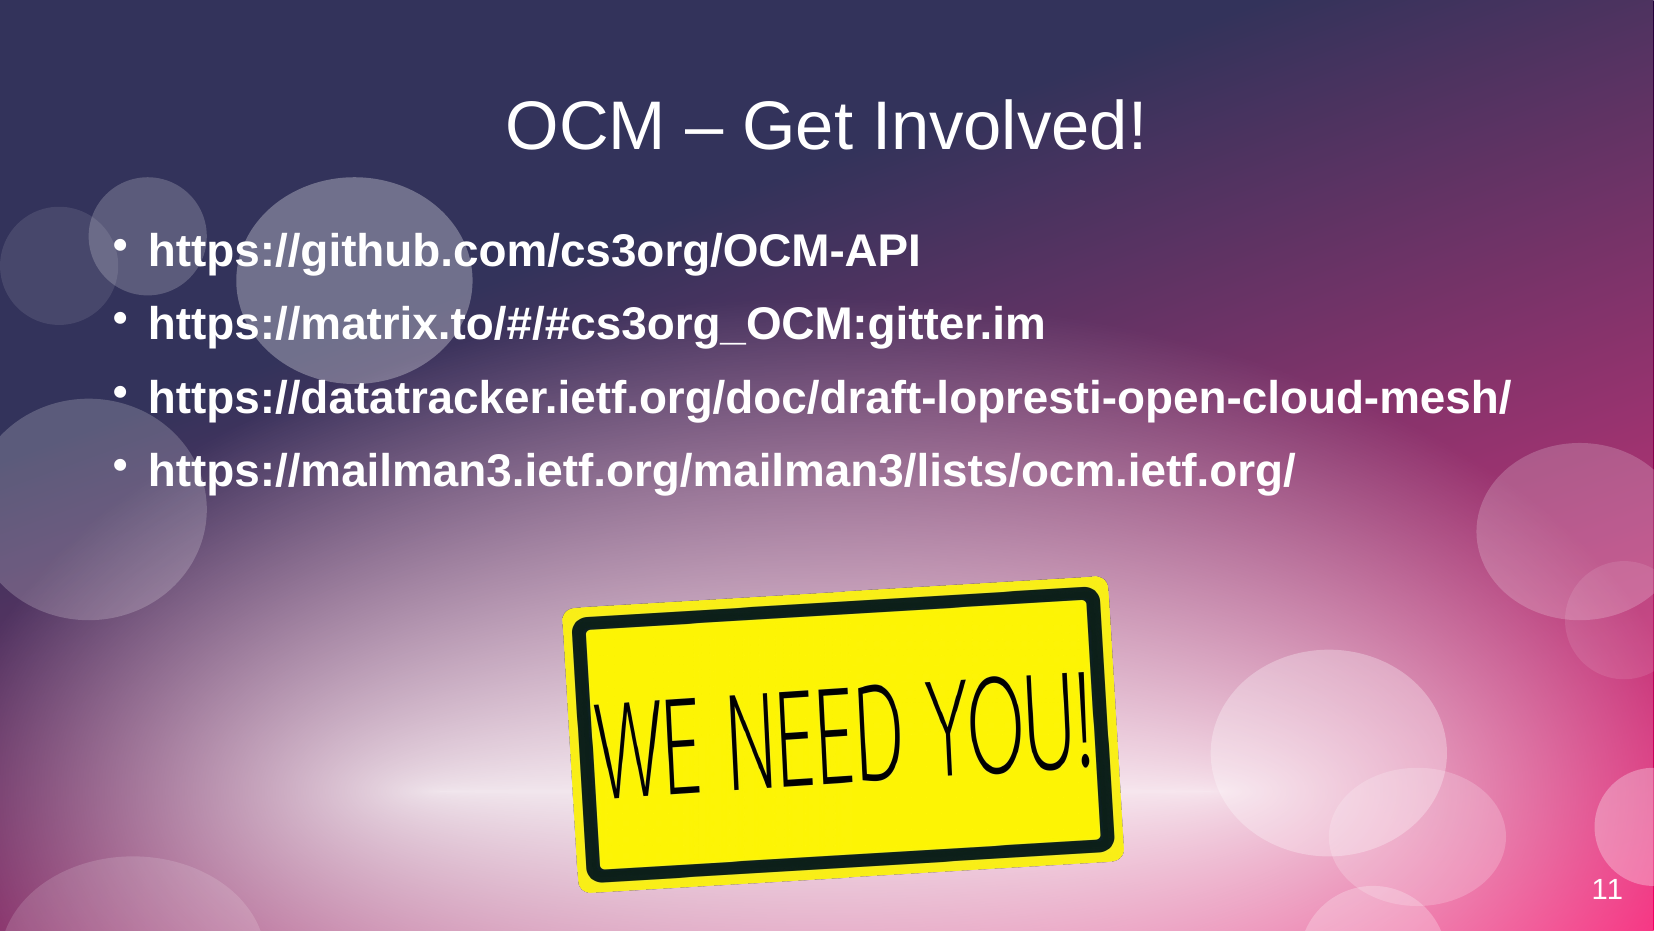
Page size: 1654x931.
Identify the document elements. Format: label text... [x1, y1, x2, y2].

title OCM – Get Involved! [88, 44, 1565, 207]
picture [562, 816, 1124, 893]
list https://github.com/cs3org/OCM-API https://matrix.to/#/#cs3org_OCM:gitter.im https://datatracker.ietf.org/doc/draft-lopresti-open-cloud-mesh/ https://mailman3.ietf.org/mailman3/lists/ocm.ietf.org/ [112, 225, 1538, 816]
